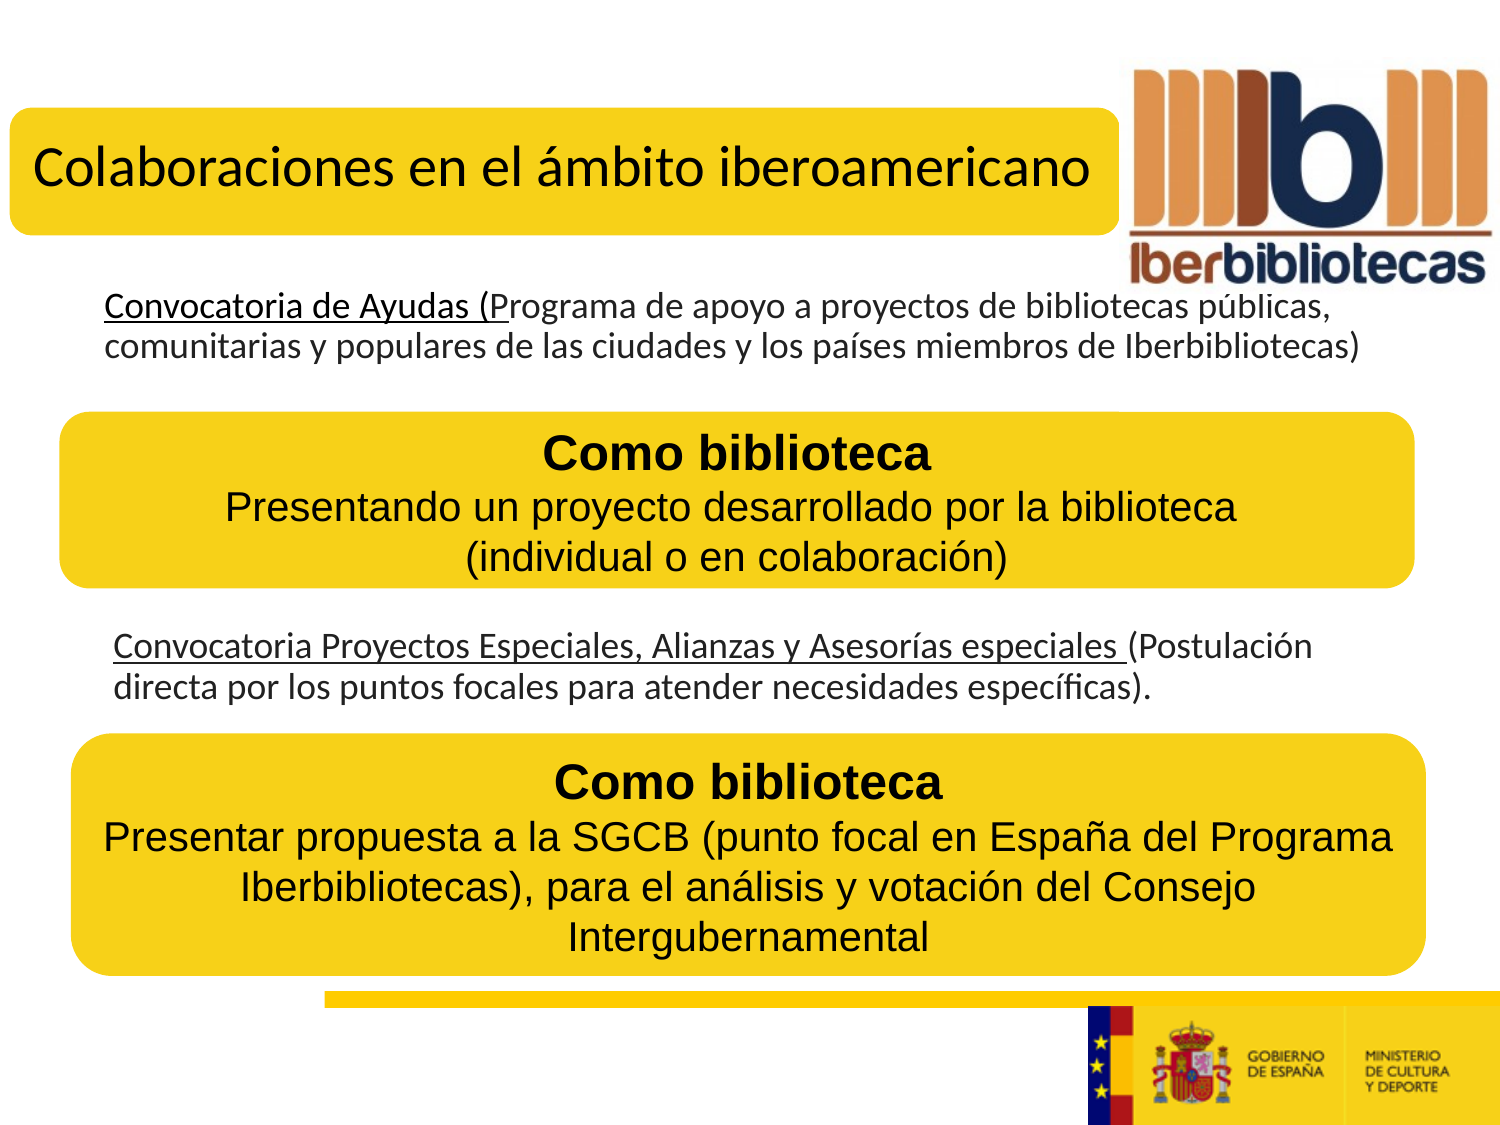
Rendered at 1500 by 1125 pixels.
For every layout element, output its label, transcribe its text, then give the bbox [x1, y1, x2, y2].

picture [1088, 1006, 1500, 1125]
text_box Como biblioteca Presentar propuesta a la SGCB (punto focal en España del Programa Iberbibliotecas), para el análisis y votación del Consejo Intergubernamental [71, 734, 1425, 975]
text_box Convocatoria Proyectos Especiales, Alianzas y Asesorías especiales (Postulación directa por los puntos focales para atender necesidades específicas). [98, 619, 1414, 738]
text_box Como biblioteca Presentando un proyecto desarrollado por la biblioteca (individual o en colaboración) [60, 412, 1414, 588]
picture [1119, 57, 1500, 294]
text_box Colaboraciones en el ámbito iberoamericano [0, 73, 1119, 262]
list Convocatoria de Ayudas (Programa de apoyo a proyectos de bibliotecas públicas, comunitarias y populares de las ciudades y los países miembros de Iberbibliotecas) [89, 278, 1405, 397]
